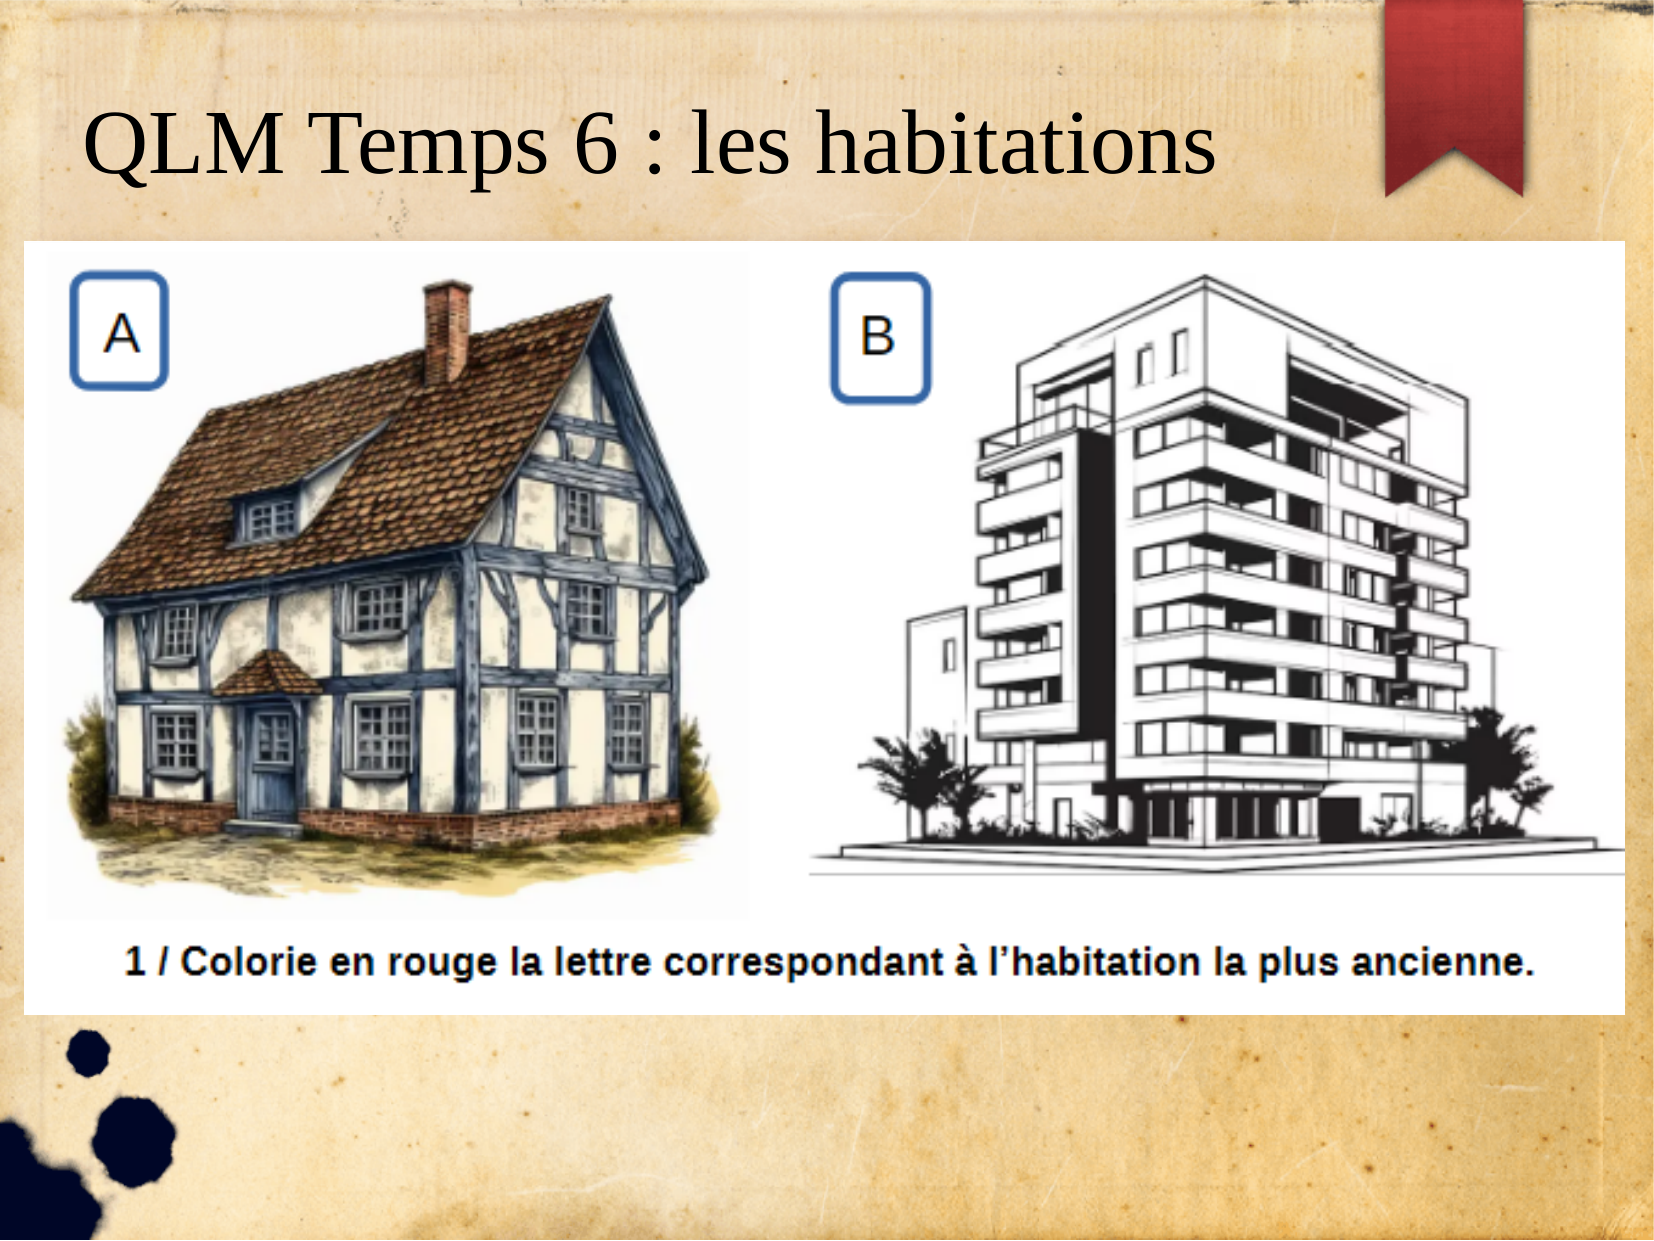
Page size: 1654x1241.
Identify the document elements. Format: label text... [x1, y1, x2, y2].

picture [0, 0, 1654, 1240]
title QLM Temps 6 : les habitations [82, 49, 1347, 237]
